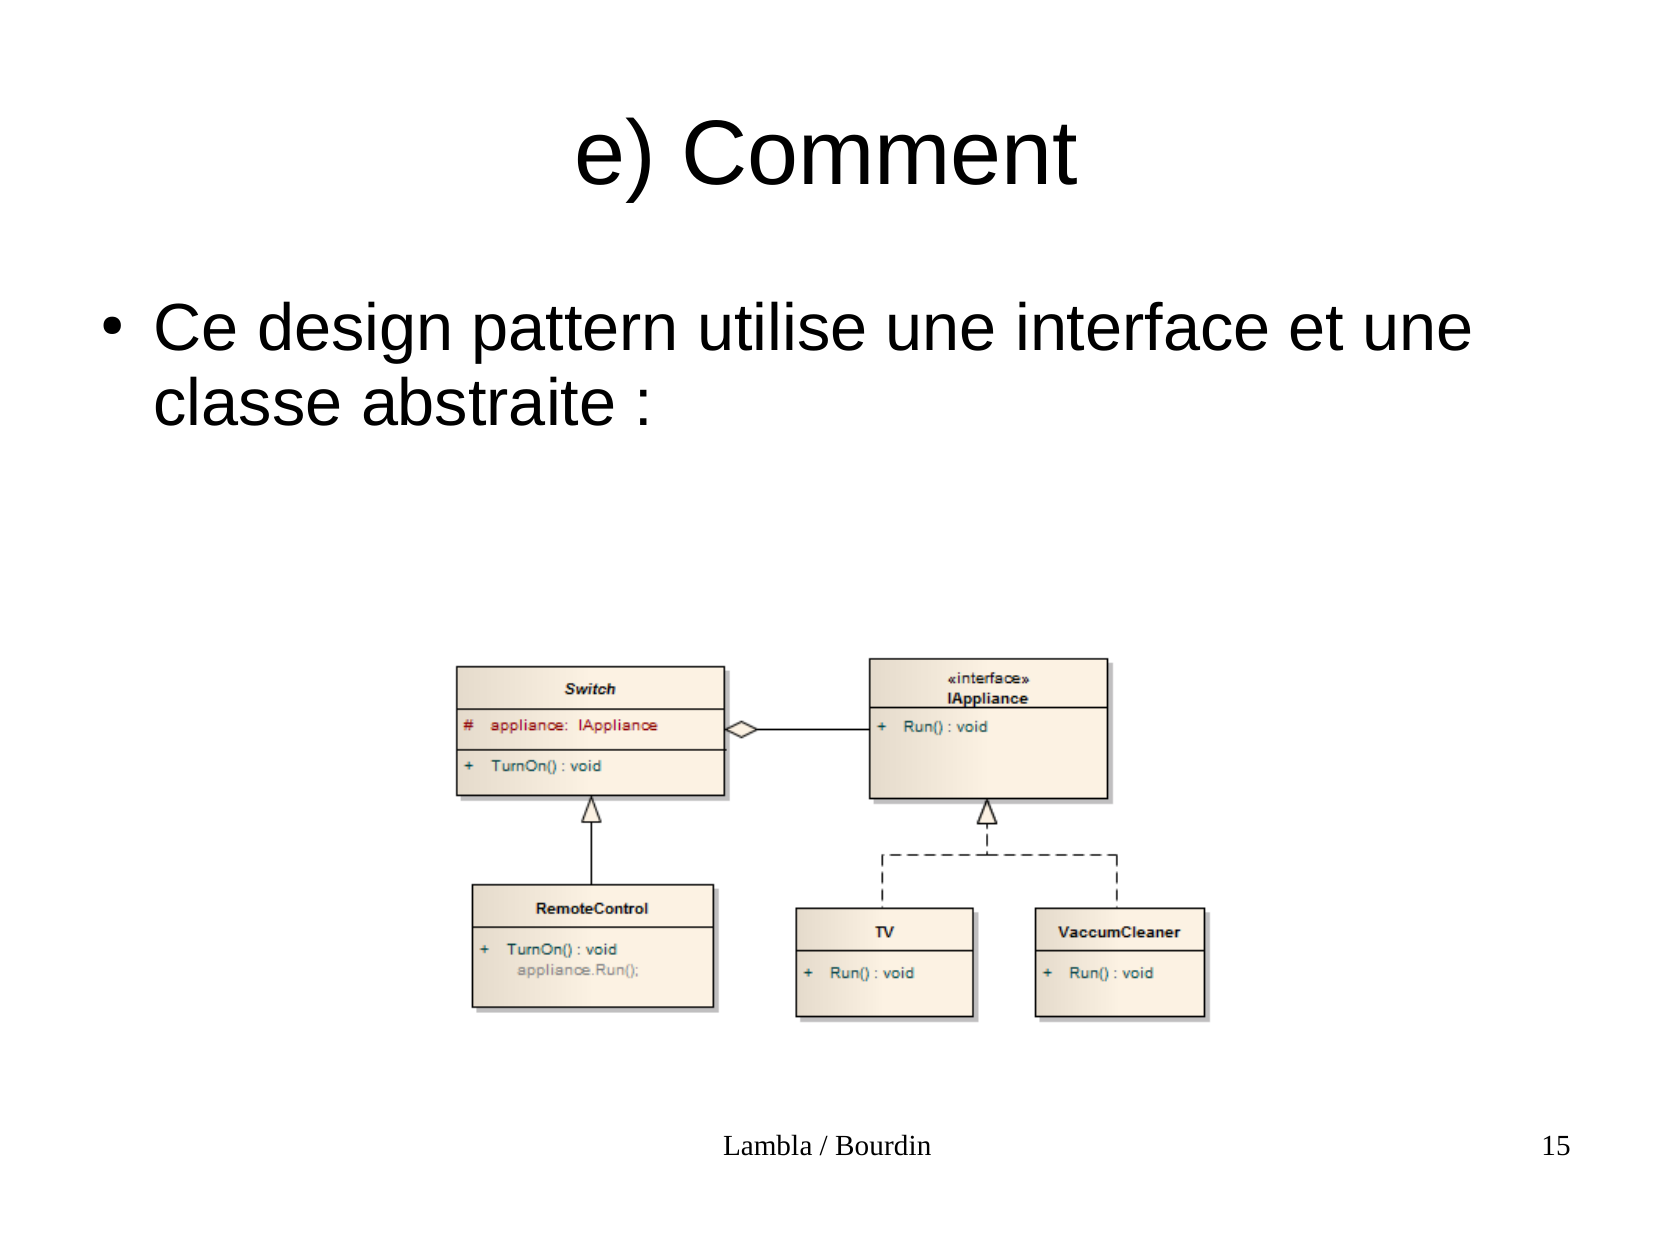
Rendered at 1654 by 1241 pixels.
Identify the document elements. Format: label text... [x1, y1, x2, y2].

title e) Comment [82, 49, 1571, 257]
list Ce design pattern utilise une interface et une classe abstraite : [82, 290, 1571, 1109]
picture [436, 649, 1229, 1038]
